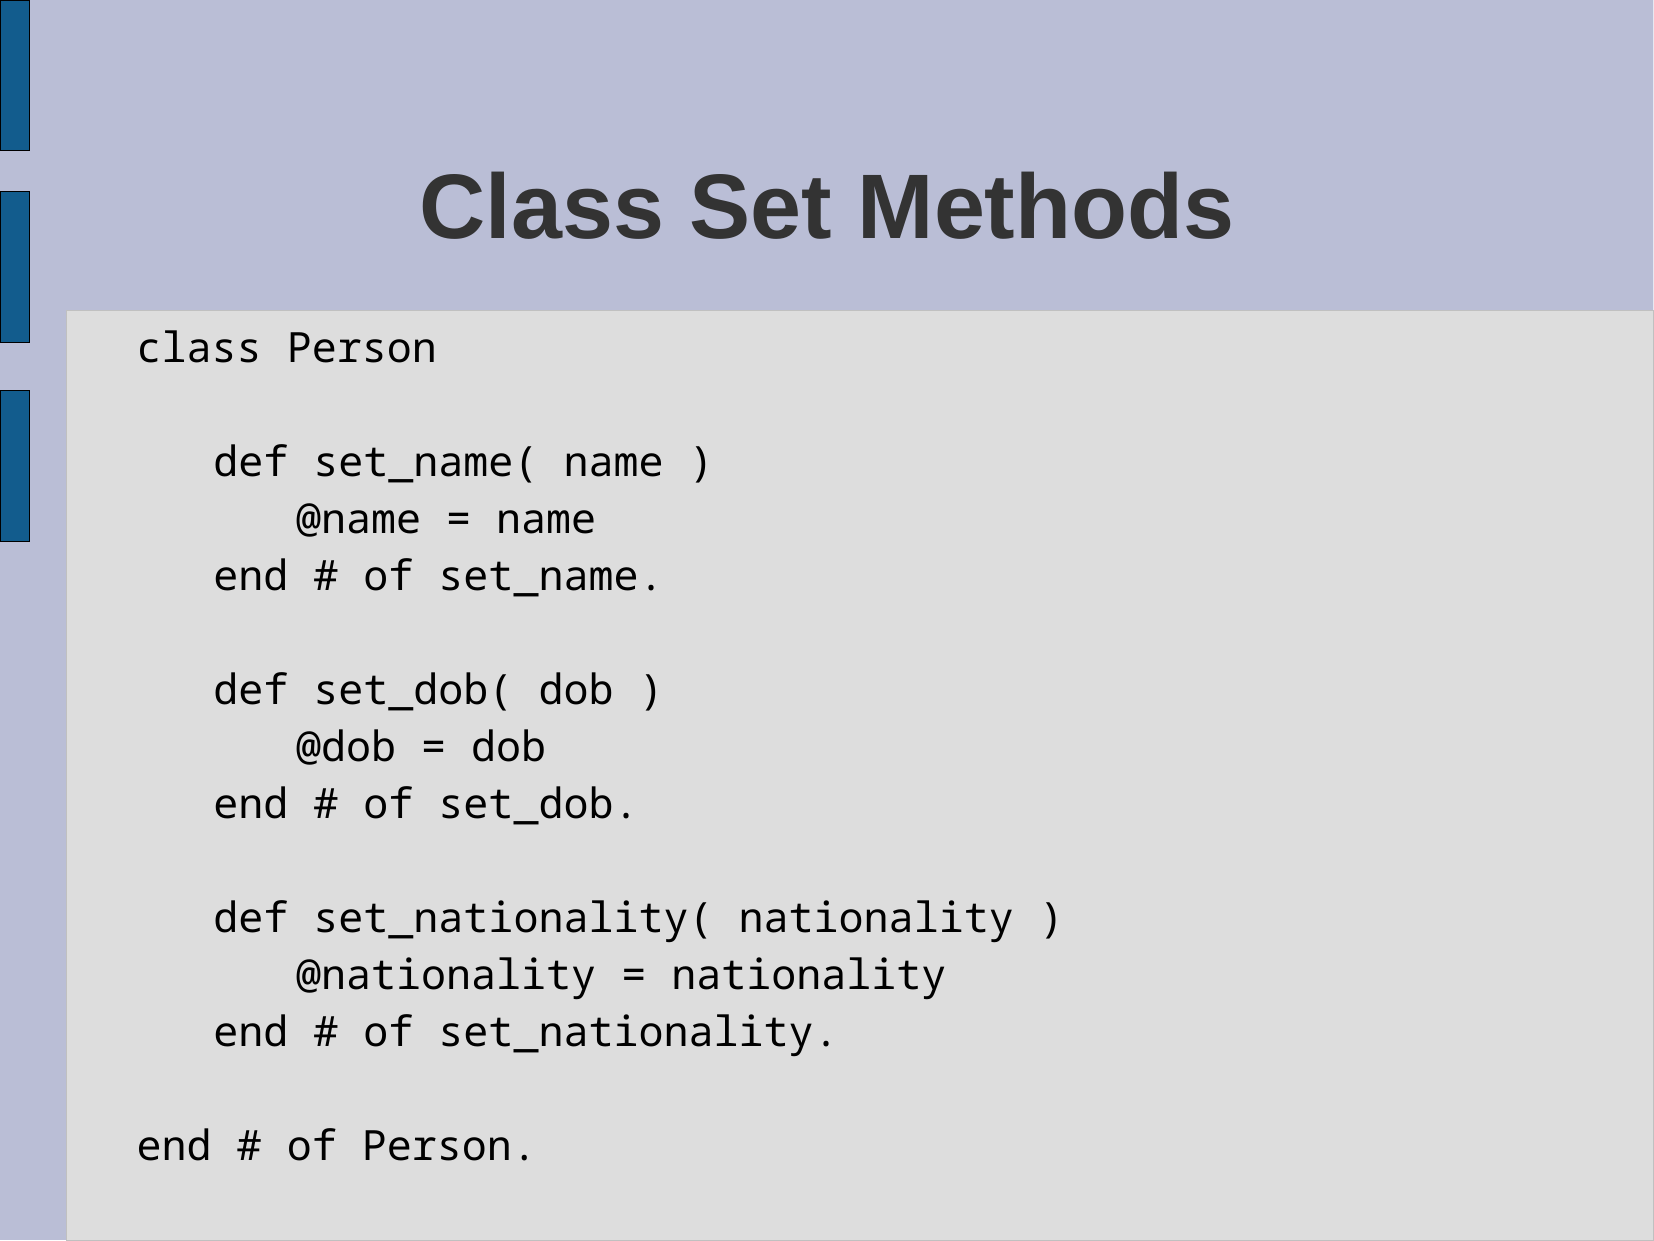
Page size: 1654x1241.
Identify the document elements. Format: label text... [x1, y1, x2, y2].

title Class Set Methods [121, 102, 1534, 311]
list class Person def set_name( name ) @name = name end # of set_name. def set_dob( dob ) @dob = dob end # of set_dob. def set_nationality( nationality ) @nationality = nationality end # of set_nationality. end # of Person. fred.name fred.set_name( "Fred Reginald Jones" ) fred.to_s [118, 317, 1624, 1241]
